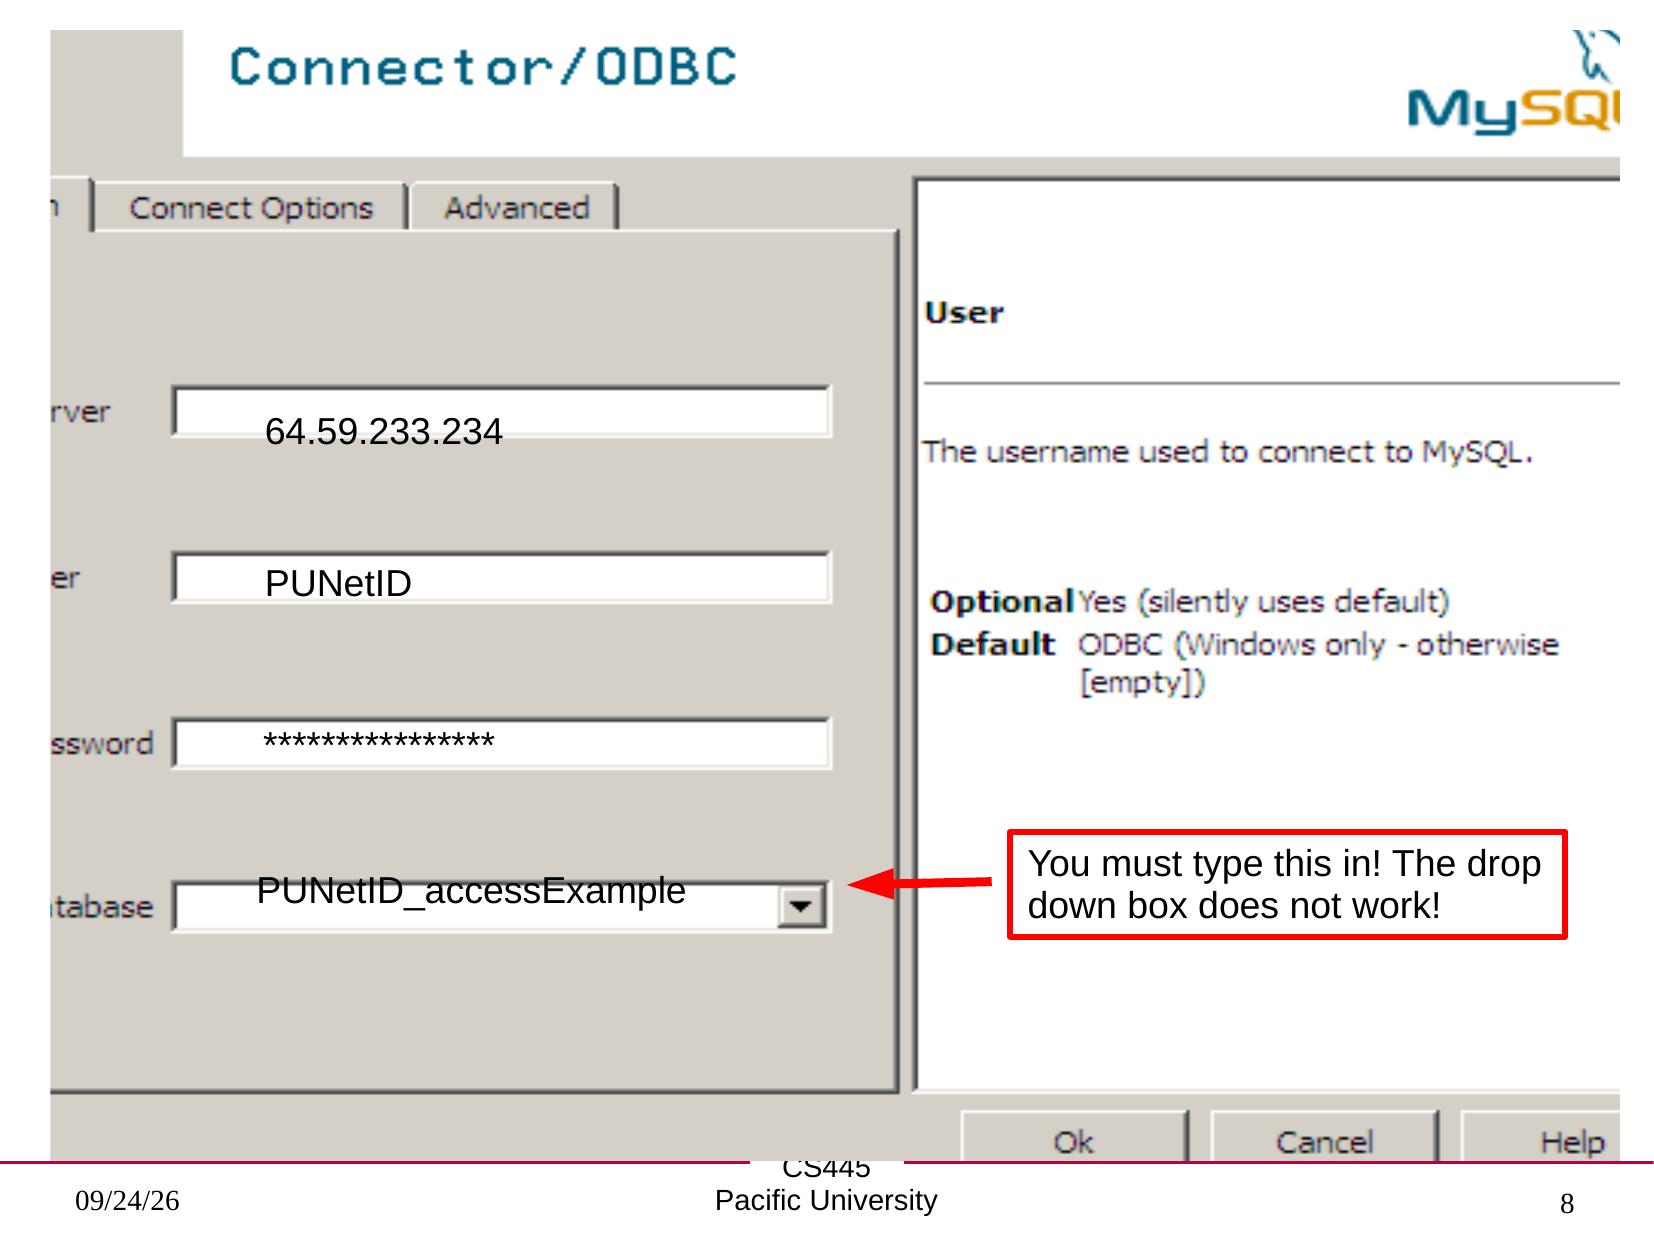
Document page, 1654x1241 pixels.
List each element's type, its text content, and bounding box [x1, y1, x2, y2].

text_box 64.59.233.234 [250, 403, 522, 461]
text_box **************** [248, 716, 514, 774]
picture [50, 30, 1621, 1161]
text_box You must type this in! The drop down box does not work! [1010, 831, 1566, 937]
text_box PUNetID [250, 554, 429, 612]
text_box PUNetID_accessExample [241, 861, 707, 919]
